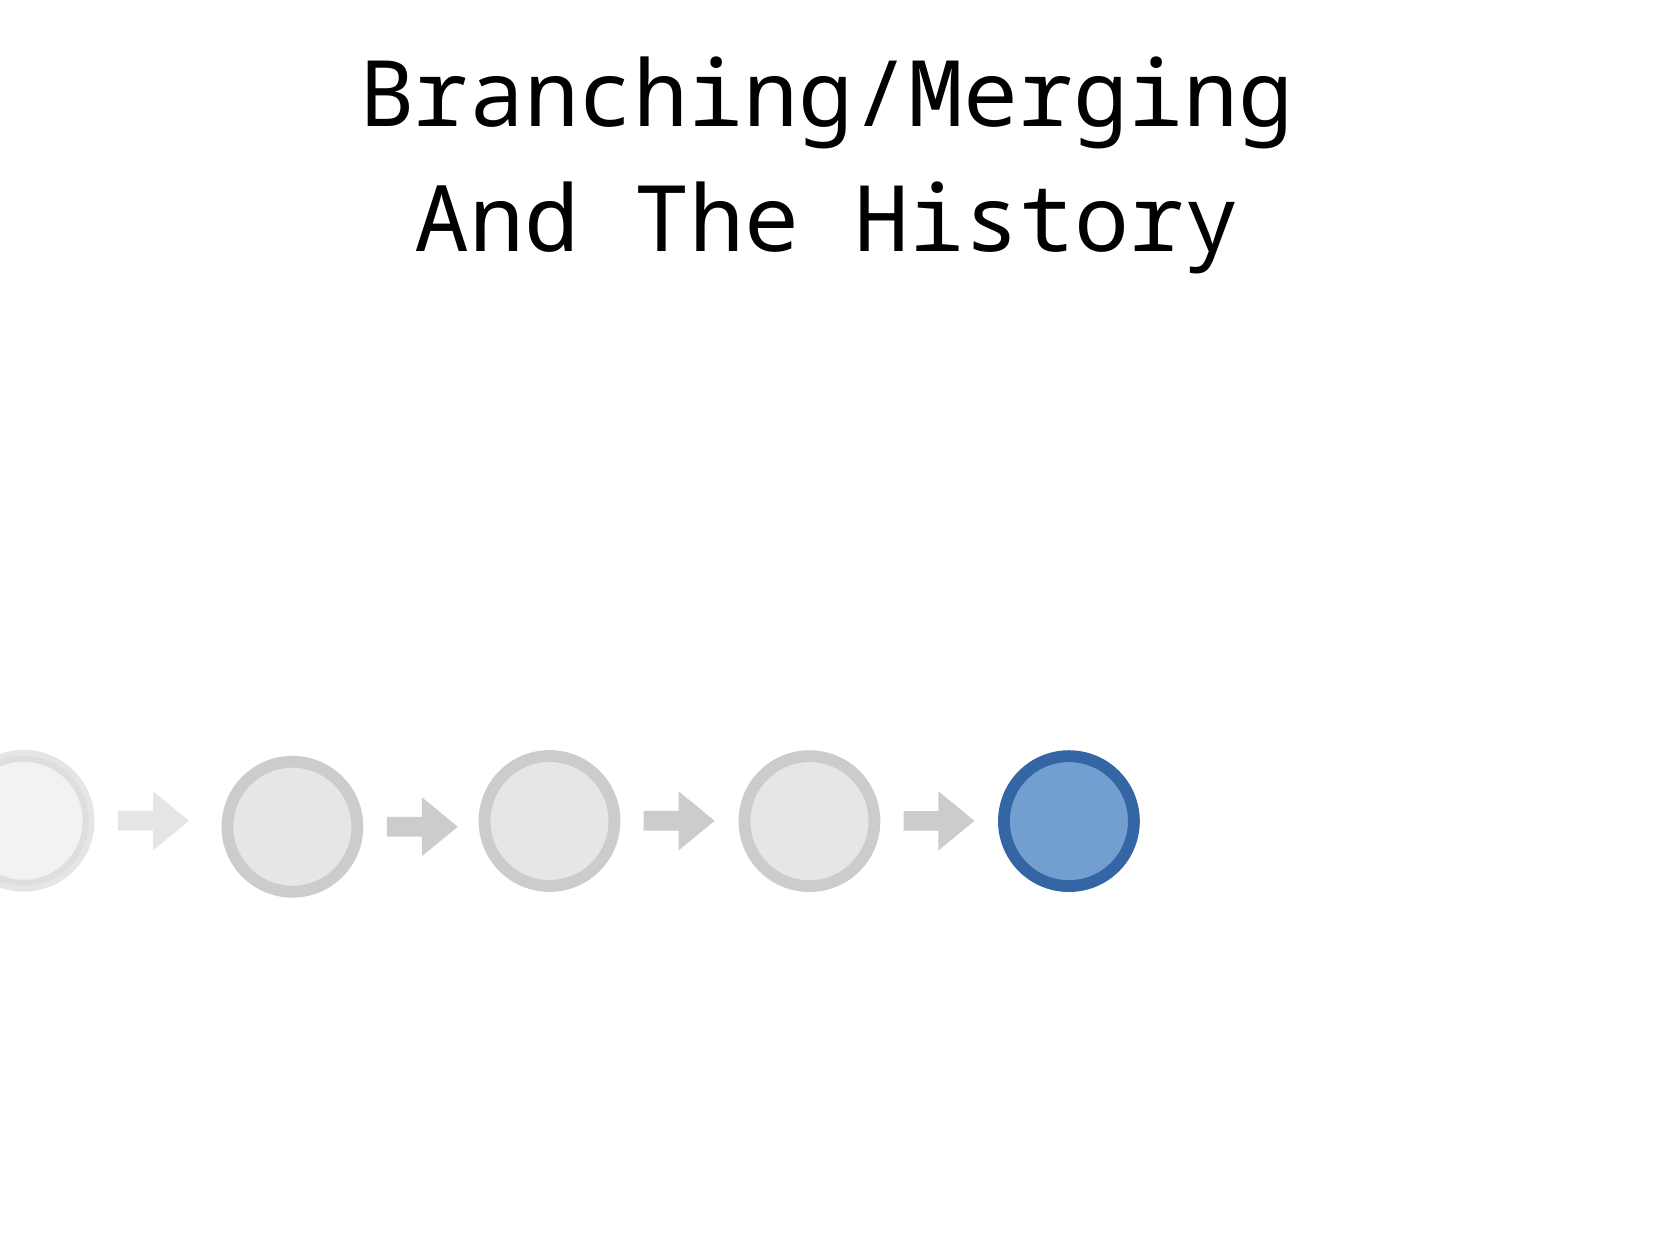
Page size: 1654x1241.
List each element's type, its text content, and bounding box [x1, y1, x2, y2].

text_box [643, 791, 715, 851]
text_box [484, 756, 615, 887]
text_box [386, 797, 458, 857]
text_box [744, 756, 875, 887]
text_box [0, 755, 89, 886]
title Branching/Merging And The History [82, 45, 1571, 261]
text_box [903, 791, 975, 851]
text_box [118, 791, 190, 851]
text_box [1003, 756, 1134, 887]
text_box [227, 761, 358, 892]
